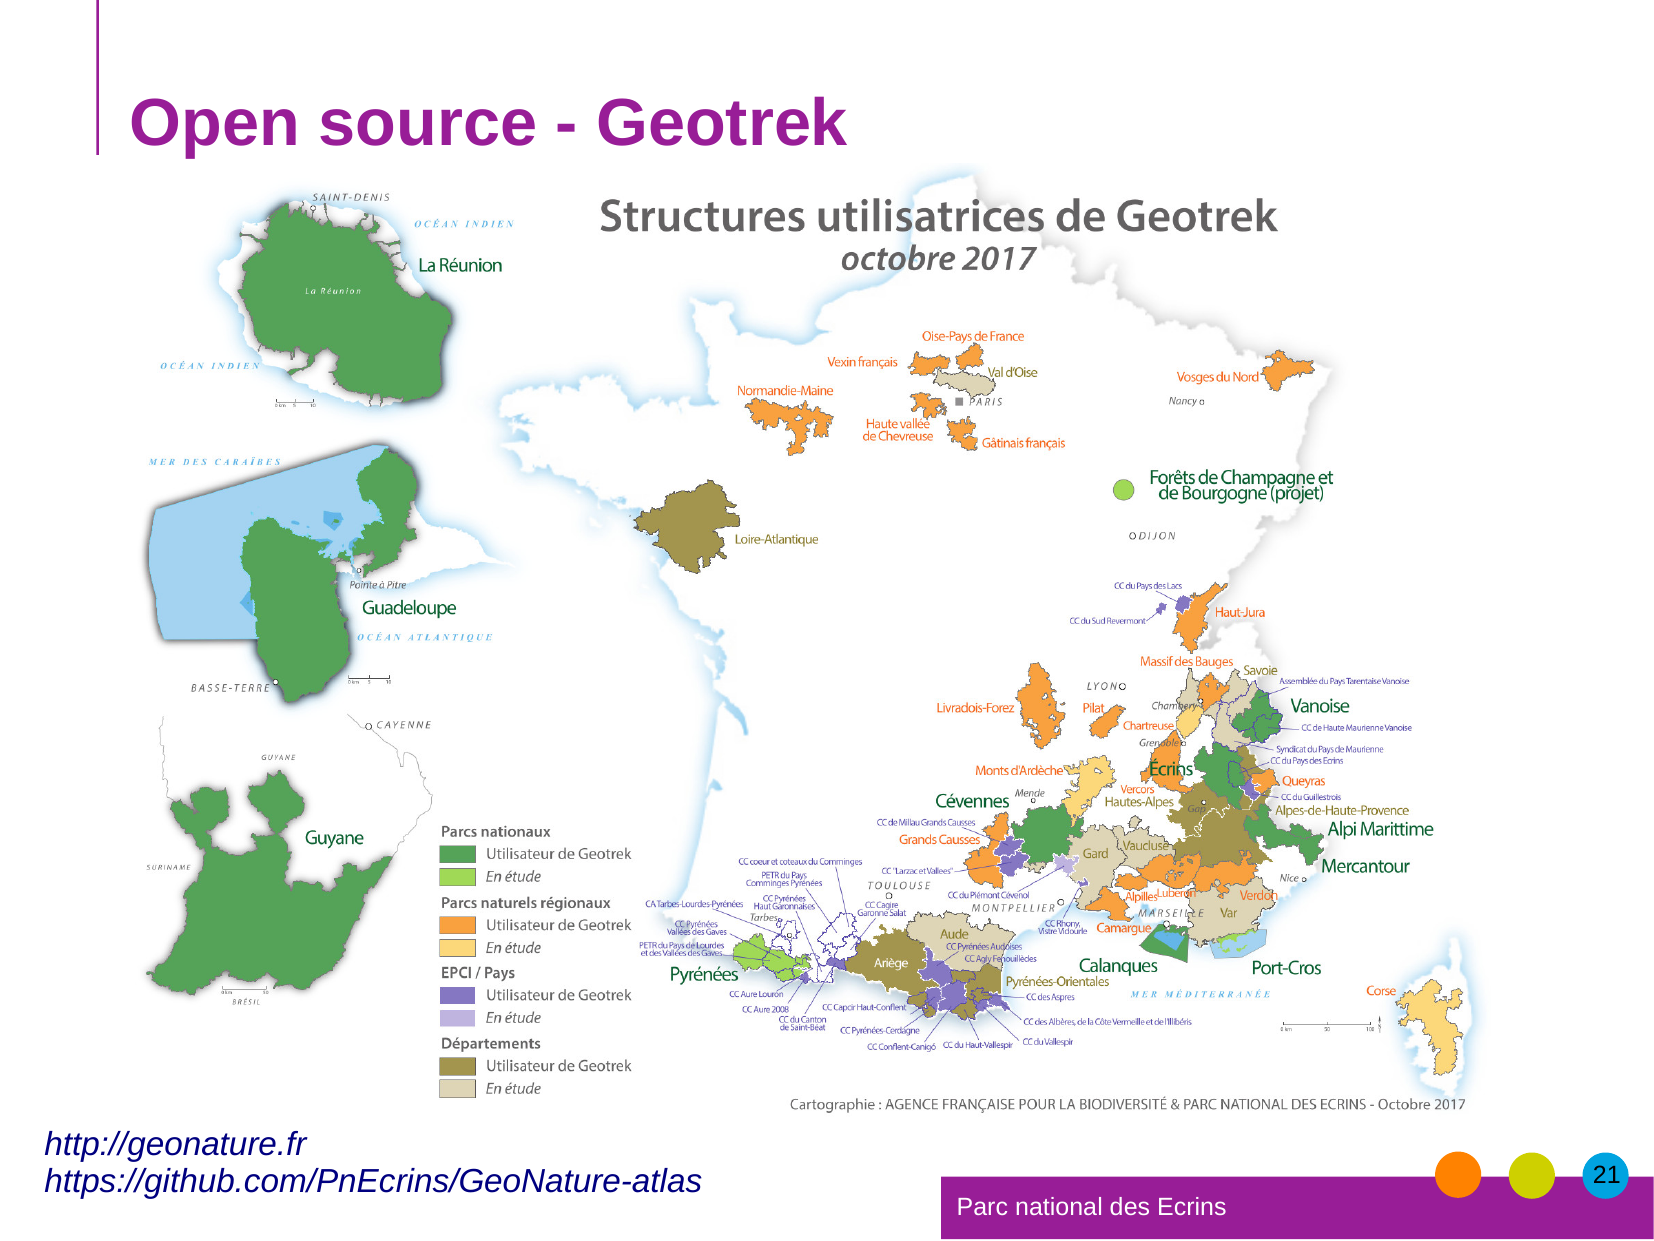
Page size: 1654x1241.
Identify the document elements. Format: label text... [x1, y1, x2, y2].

text_box http://geonature.fr https://github.com/PnEcrins/GeoNature-atlas [29, 1117, 1063, 1217]
title Open source - Geotrek [129, 11, 1619, 160]
picture [118, 163, 1491, 1123]
